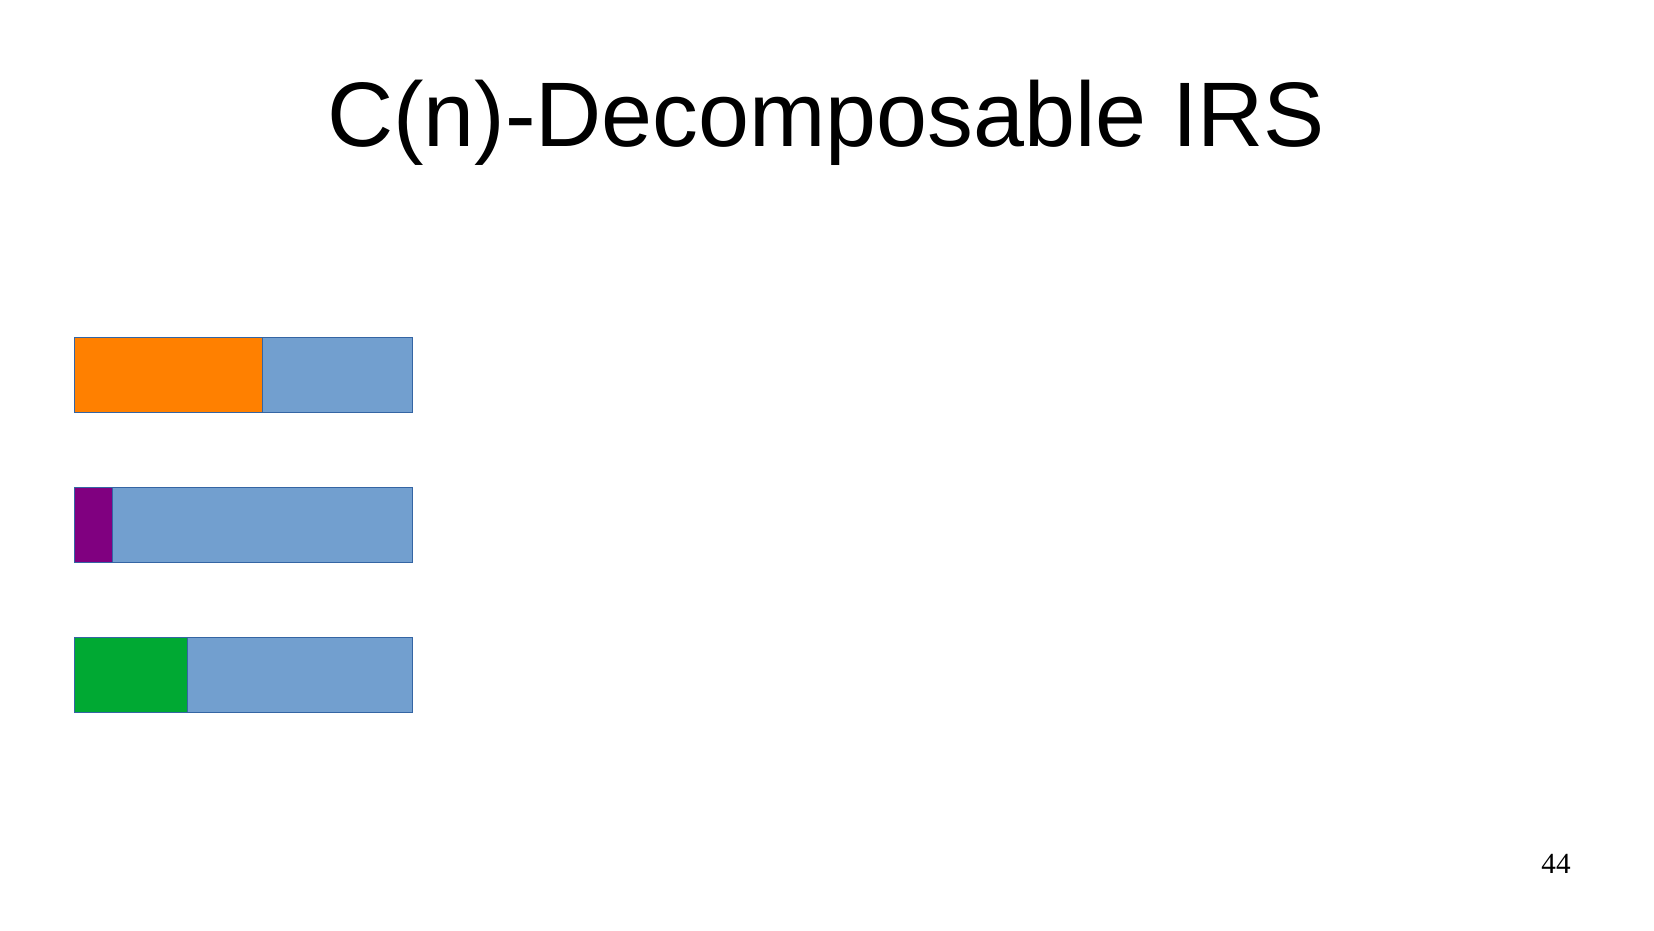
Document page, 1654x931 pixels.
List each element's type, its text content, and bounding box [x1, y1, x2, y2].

title C(n)-Decomposable IRS [82, 37, 1571, 193]
text_box [74, 637, 413, 713]
text_box [74, 337, 413, 413]
text_box [74, 487, 413, 563]
